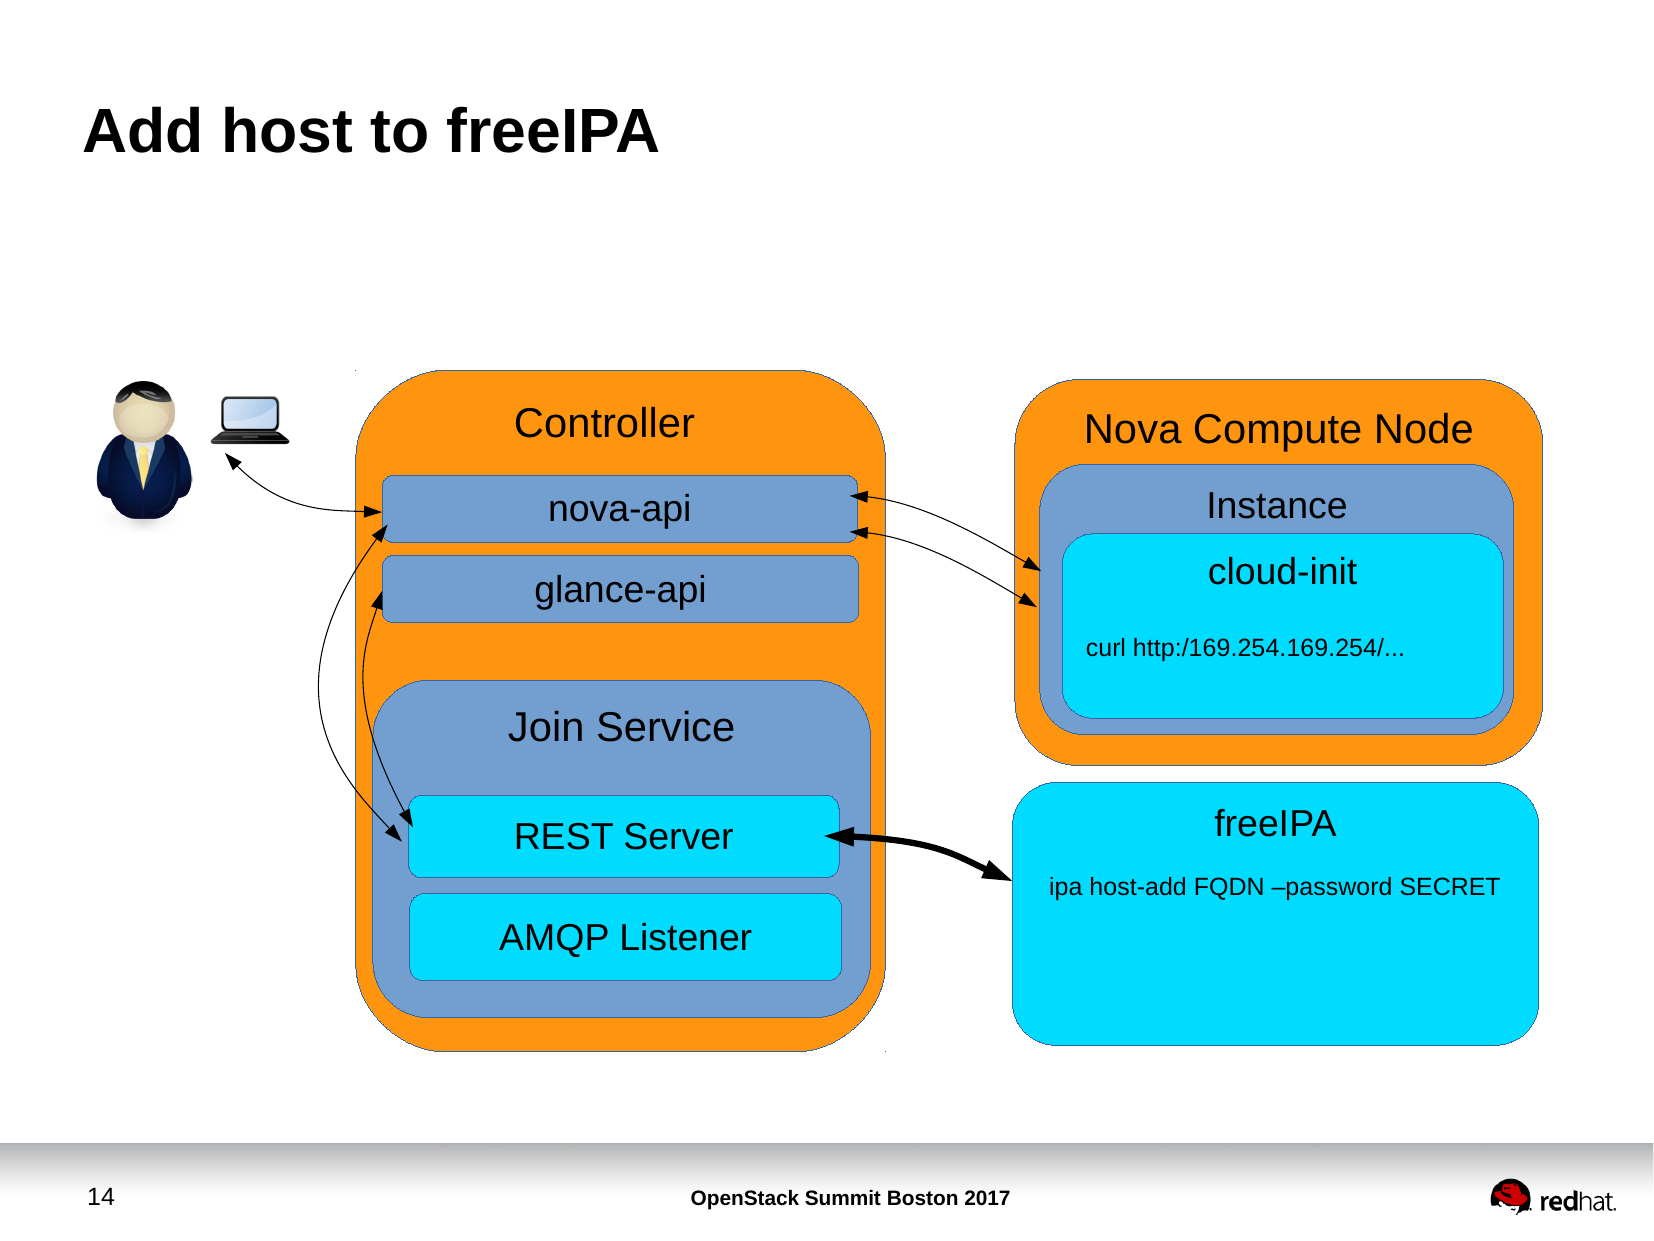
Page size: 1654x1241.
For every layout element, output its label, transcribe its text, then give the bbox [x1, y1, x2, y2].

text_box nova-api [382, 475, 858, 543]
text_box cloud-init curl http:/169.254.169.254/... [1062, 533, 1504, 719]
picture [82, 368, 293, 533]
text_box [355, 792, 886, 1052]
text_box freeIPA ipa host-add FQDN –password SECRET [1012, 782, 1539, 1046]
text_box Join Service [373, 680, 871, 834]
text_box [858, 498, 886, 535]
text_box glance-api [382, 555, 859, 623]
text_box AMQP Listener [409, 893, 842, 981]
text_box Join Service [372, 741, 871, 1018]
text_box Controller [499, 392, 768, 463]
text_box [355, 512, 382, 568]
text_box REST Server [408, 795, 840, 878]
text_box Instance [1039, 464, 1514, 735]
text_box [355, 534, 886, 835]
text_box Nova Compute Node [1014, 379, 1543, 766]
picture [0, 1143, 1654, 1241]
text_box [355, 370, 886, 511]
title Add host to freeIPA [82, 37, 1571, 226]
